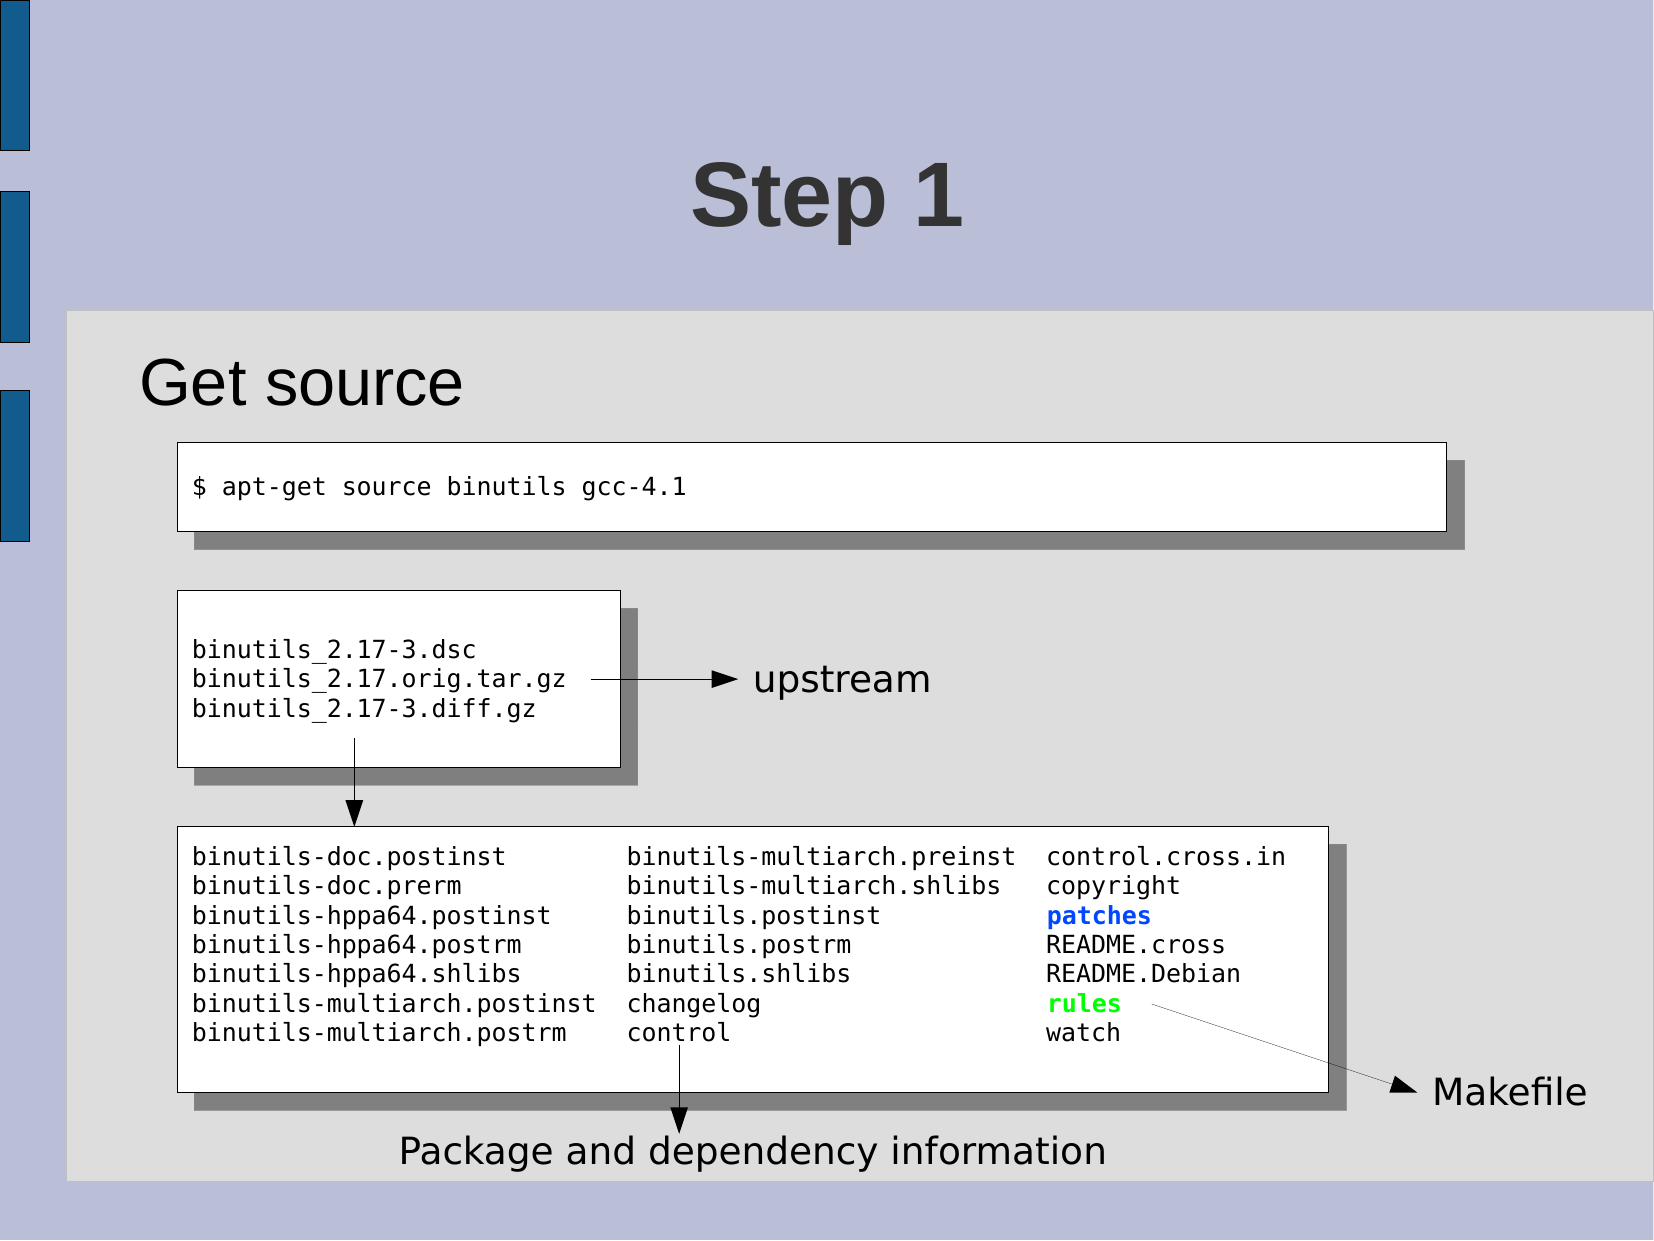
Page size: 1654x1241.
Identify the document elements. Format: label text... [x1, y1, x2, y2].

text_box binutils_2.17-3.dsc binutils_2.17.orig.tar.gz binutils_2.17-3.diff.gz [177, 590, 621, 768]
text_box Makefile [1417, 1063, 1625, 1123]
text_box upstream [738, 650, 1063, 709]
list Get source [121, 344, 1534, 1112]
list Get source [680, 1064, 1417, 1112]
text_box binutils-doc.postinst binutils-multiarch.preinst control.cross.in binutils-doc.prerm binutils-multiarch.shlibs copyright binutils-hppa64.postinst binutils.postinst patches binutils-hppa64.postrm binutils.postrm README.cross binutils-hppa64.shlibs binutils.shlibs README.Debian binutils-multiarch.postinst changelog rules binutils-multiarch.postrm control watch [177, 826, 1329, 1093]
text_box $ apt-get source binutils gcc-4.1 [177, 442, 1447, 532]
text_box Package and dependency information [383, 1122, 1152, 1182]
title Step 1 [121, 98, 1534, 291]
